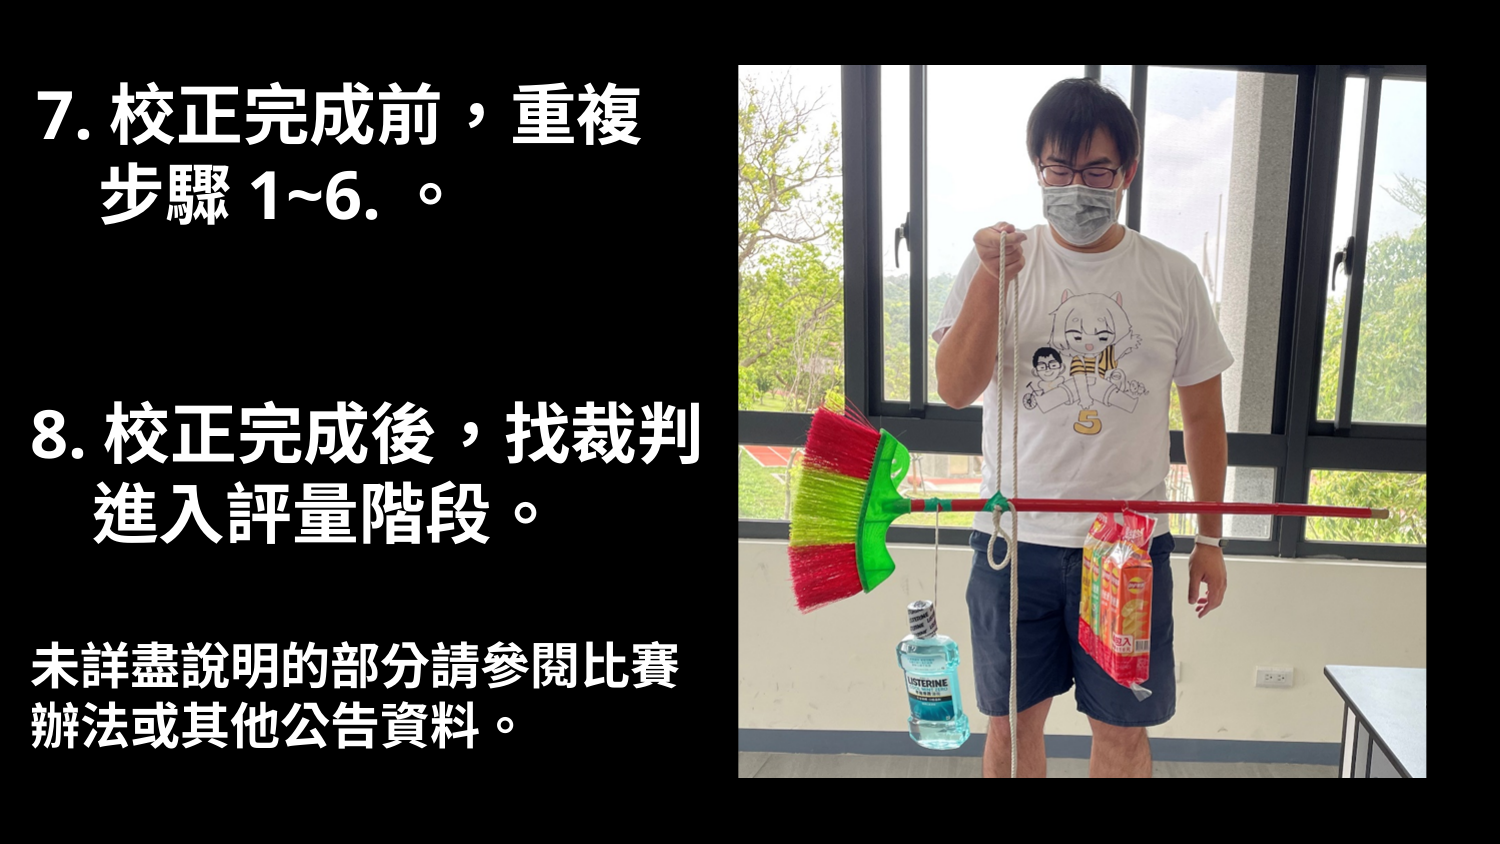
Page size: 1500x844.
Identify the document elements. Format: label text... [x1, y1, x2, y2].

text_box 7.校正完成前，重複 步驟1~6.。 [21, 65, 720, 262]
text_box 未詳盡說明的部分請參閱比賽辦法或其他公告資料。 [15, 627, 729, 778]
picture [738, 65, 1427, 778]
text_box 8.校正完成後，找裁判 進入評量階段。 [15, 384, 729, 580]
